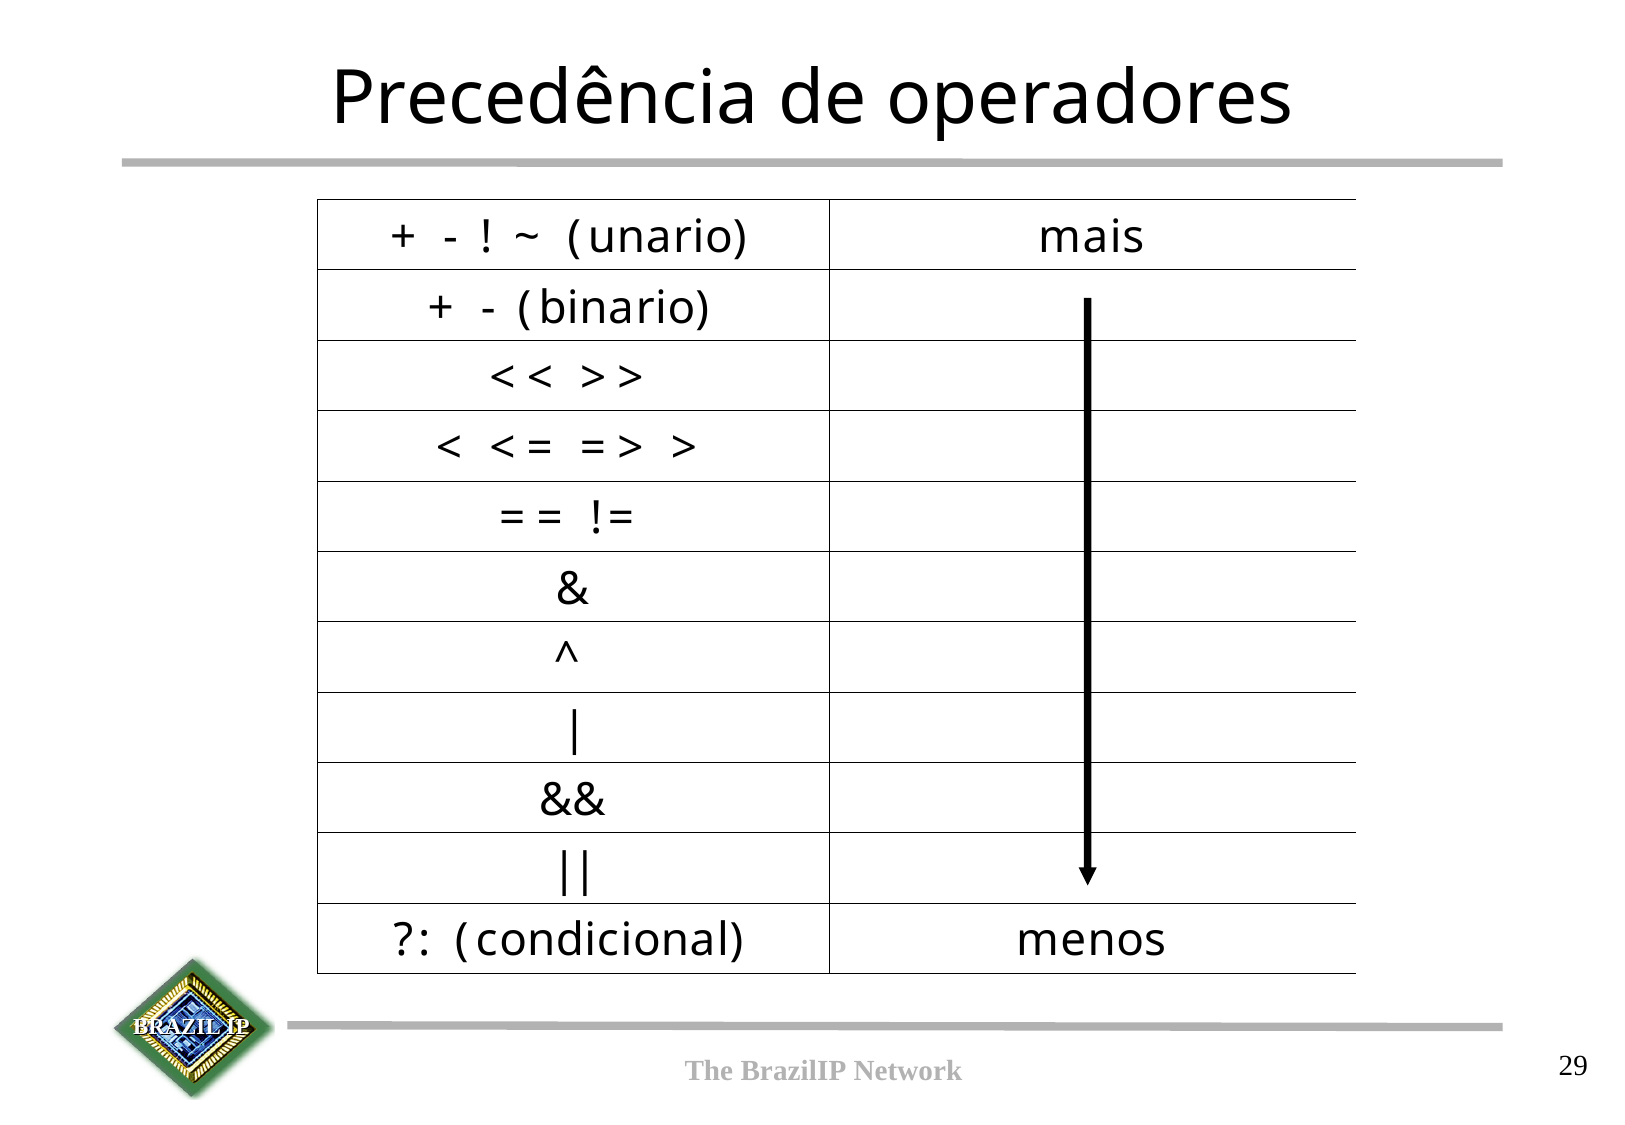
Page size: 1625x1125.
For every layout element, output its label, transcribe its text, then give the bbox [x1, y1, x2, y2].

picture [108, 953, 275, 1100]
picture [317, 199, 1356, 974]
title Precedência de operadores [121, 41, 1503, 147]
